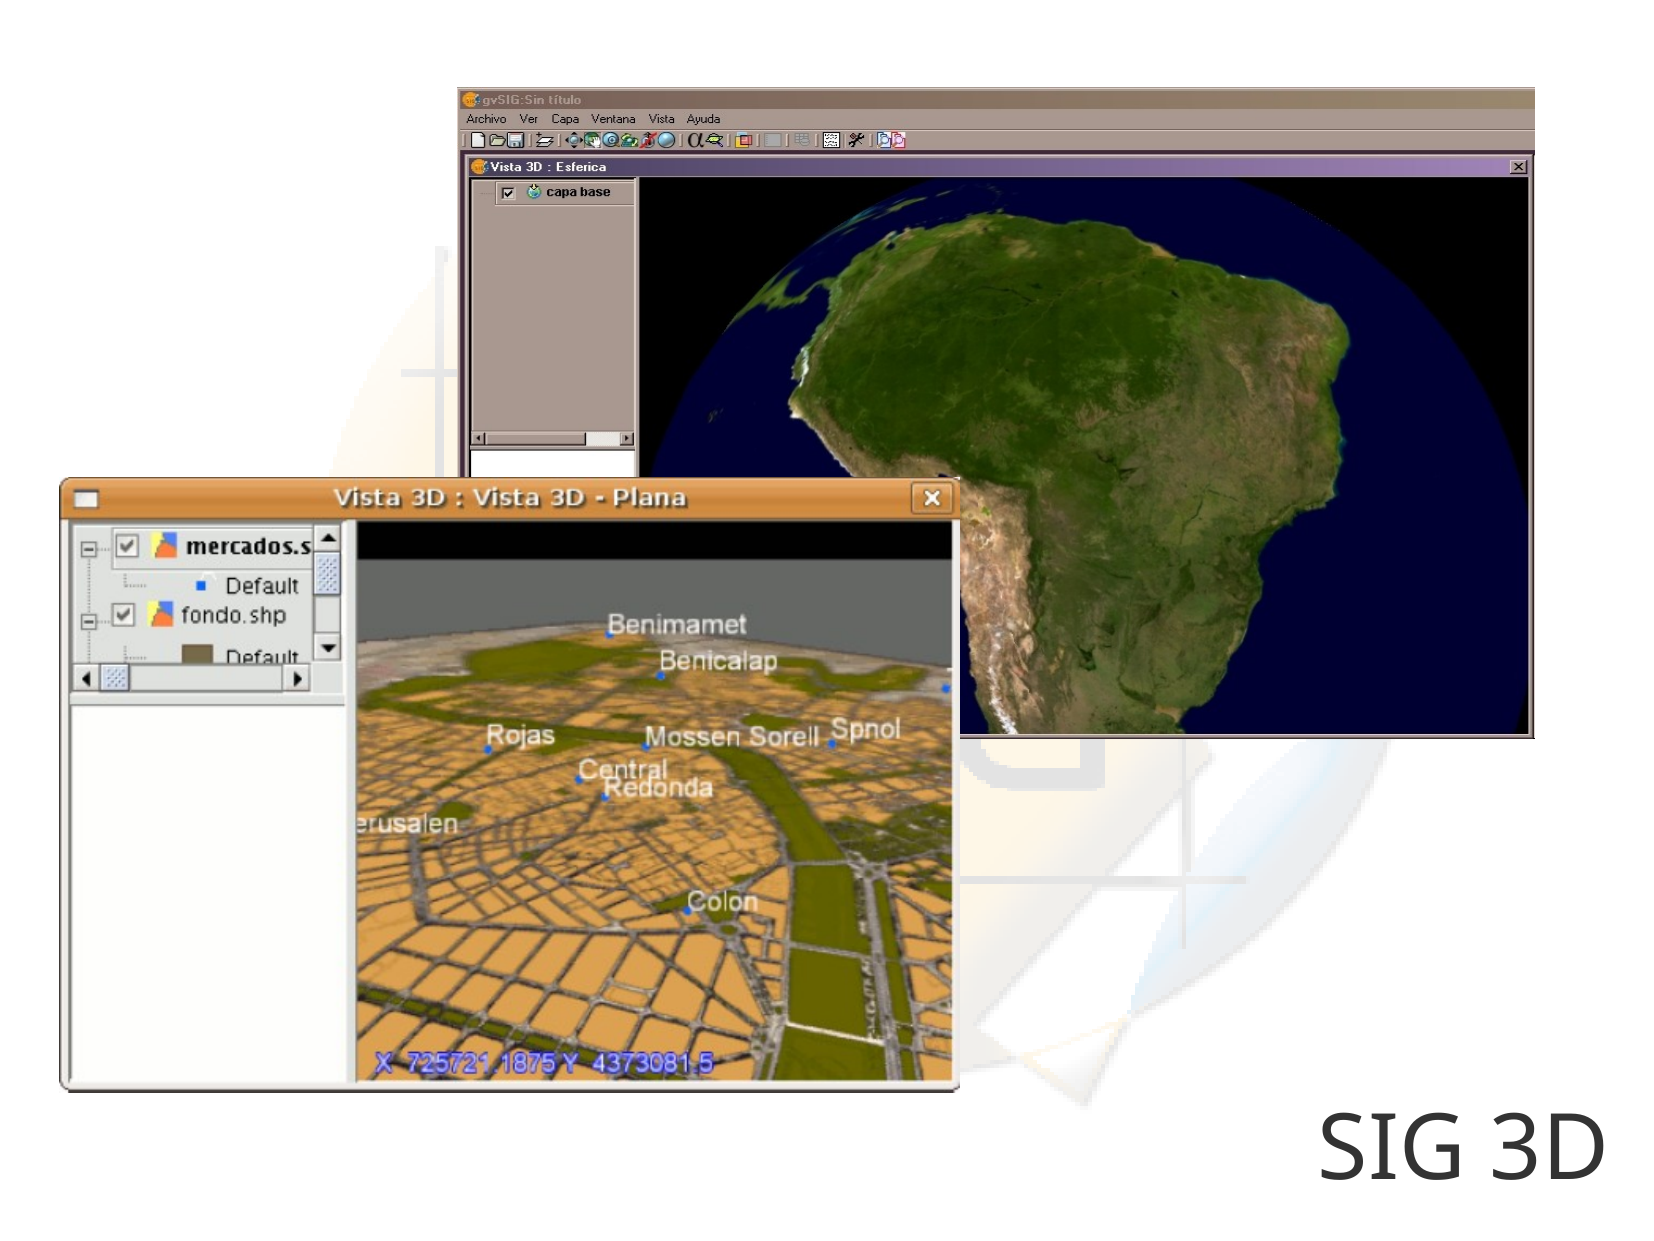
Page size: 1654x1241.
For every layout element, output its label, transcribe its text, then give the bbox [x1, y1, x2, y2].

text_box SIG 3D [620, 1077, 1625, 1211]
picture [59, 87, 1535, 1093]
